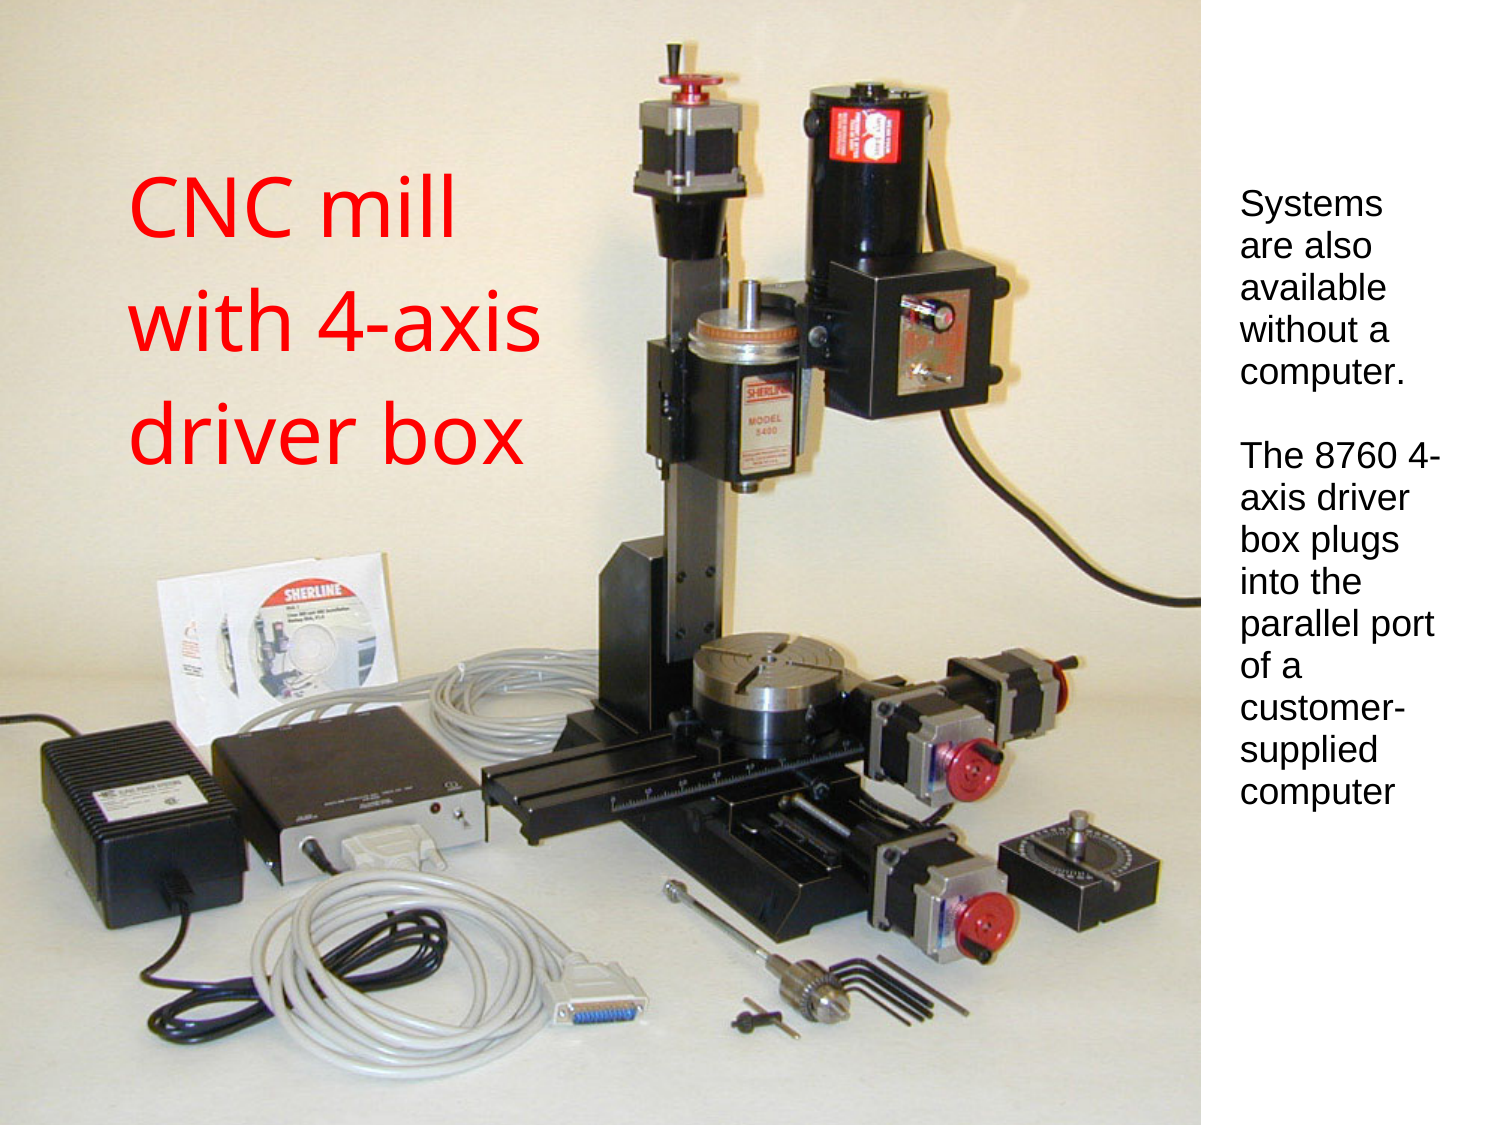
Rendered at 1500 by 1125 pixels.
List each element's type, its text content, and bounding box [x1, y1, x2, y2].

title CNC mill with 4-axis driver box [112, 137, 563, 501]
picture [0, 0, 1201, 1125]
text_box Systems are also available without a computer. The 8760 4-axis driver box plugs into the parallel port of a customer-supplied computer [1224, 174, 1463, 821]
